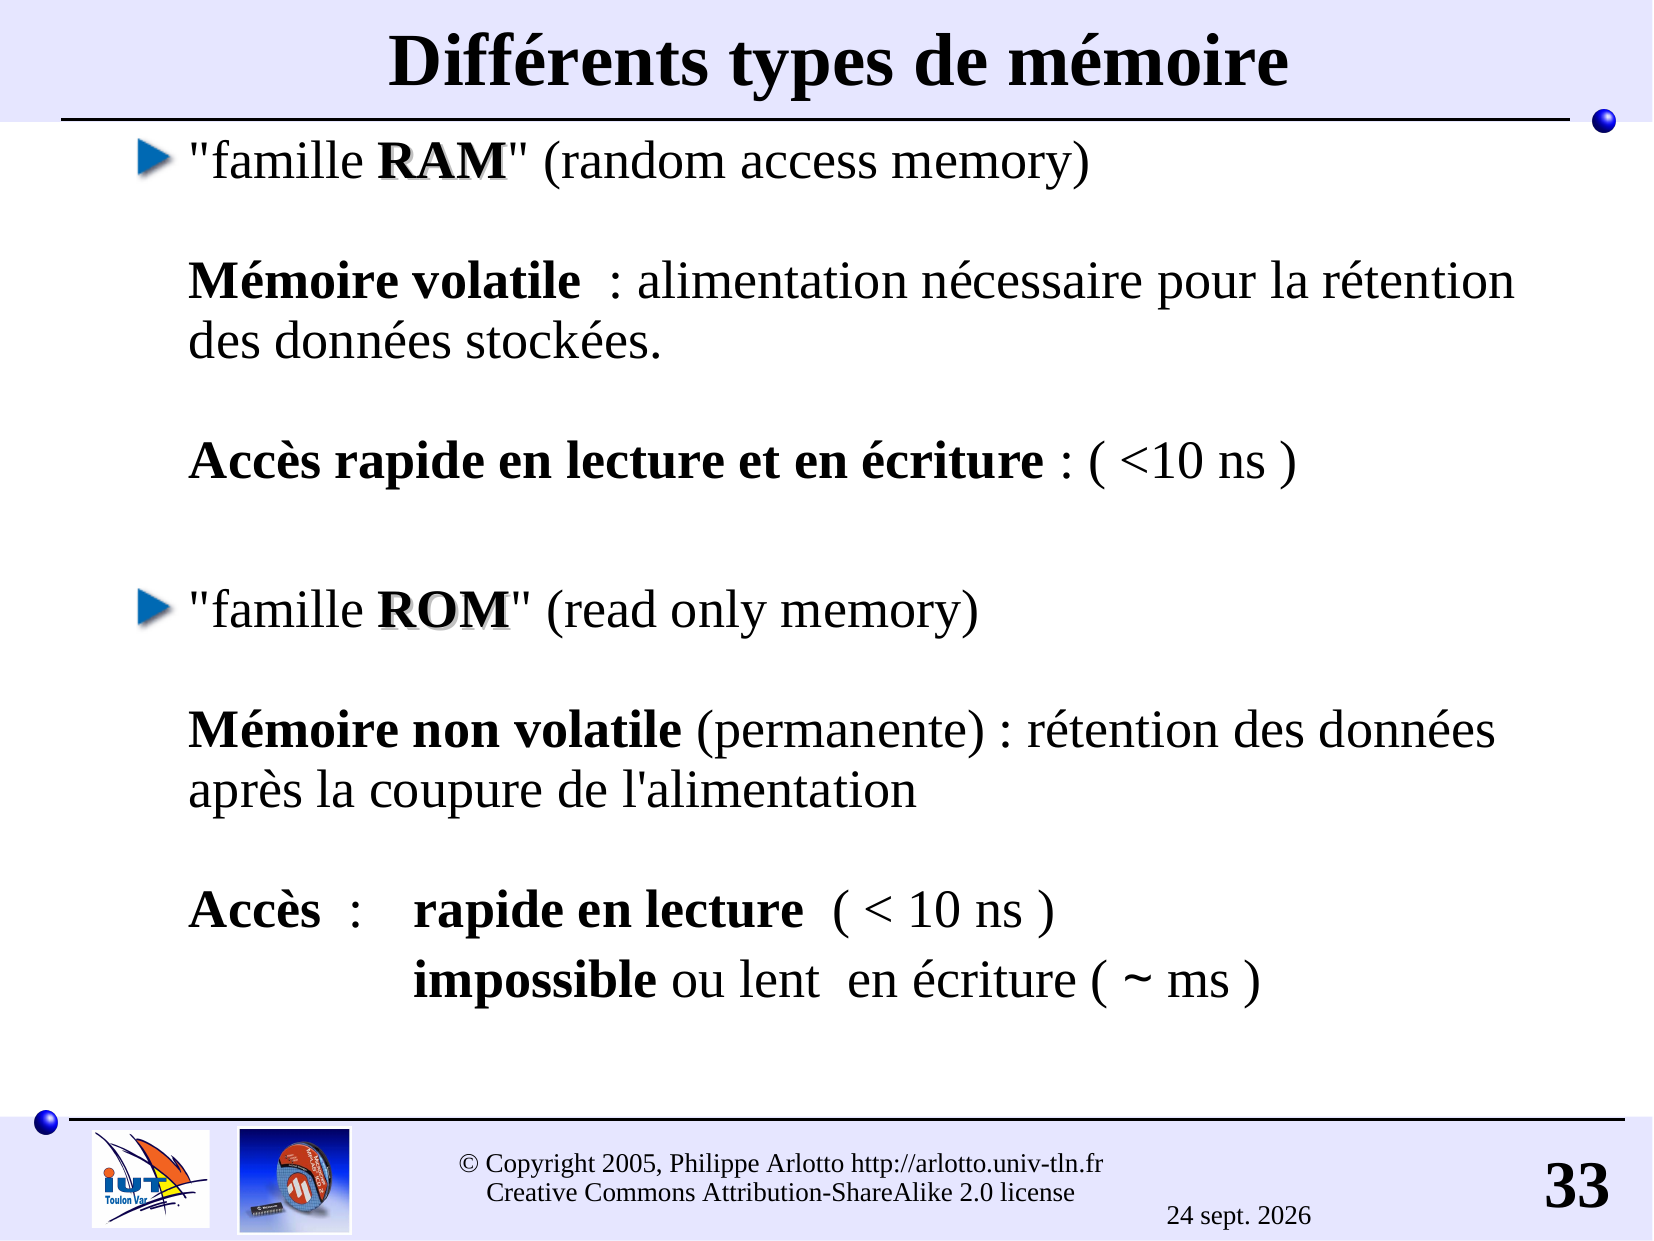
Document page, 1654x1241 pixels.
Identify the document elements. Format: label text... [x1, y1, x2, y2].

title Différents types de mémoire [95, 11, 1585, 110]
picture [237, 1126, 352, 1235]
list "famille RAM" (random access memory) Mémoire volatile : alimentation nécessaire pour la rétention des données stockées. Accès rapide en lecture et en écriture : ( <10 ns ) "famille ROM" (read only memory) Mémoire non volatile (permanente) : rétention des données après la coupure de l'alimentation Accès : rapide en lecture ( < 10 ns ) impossible ou lent en écriture ( ~ ms ) [118, 129, 1530, 1114]
